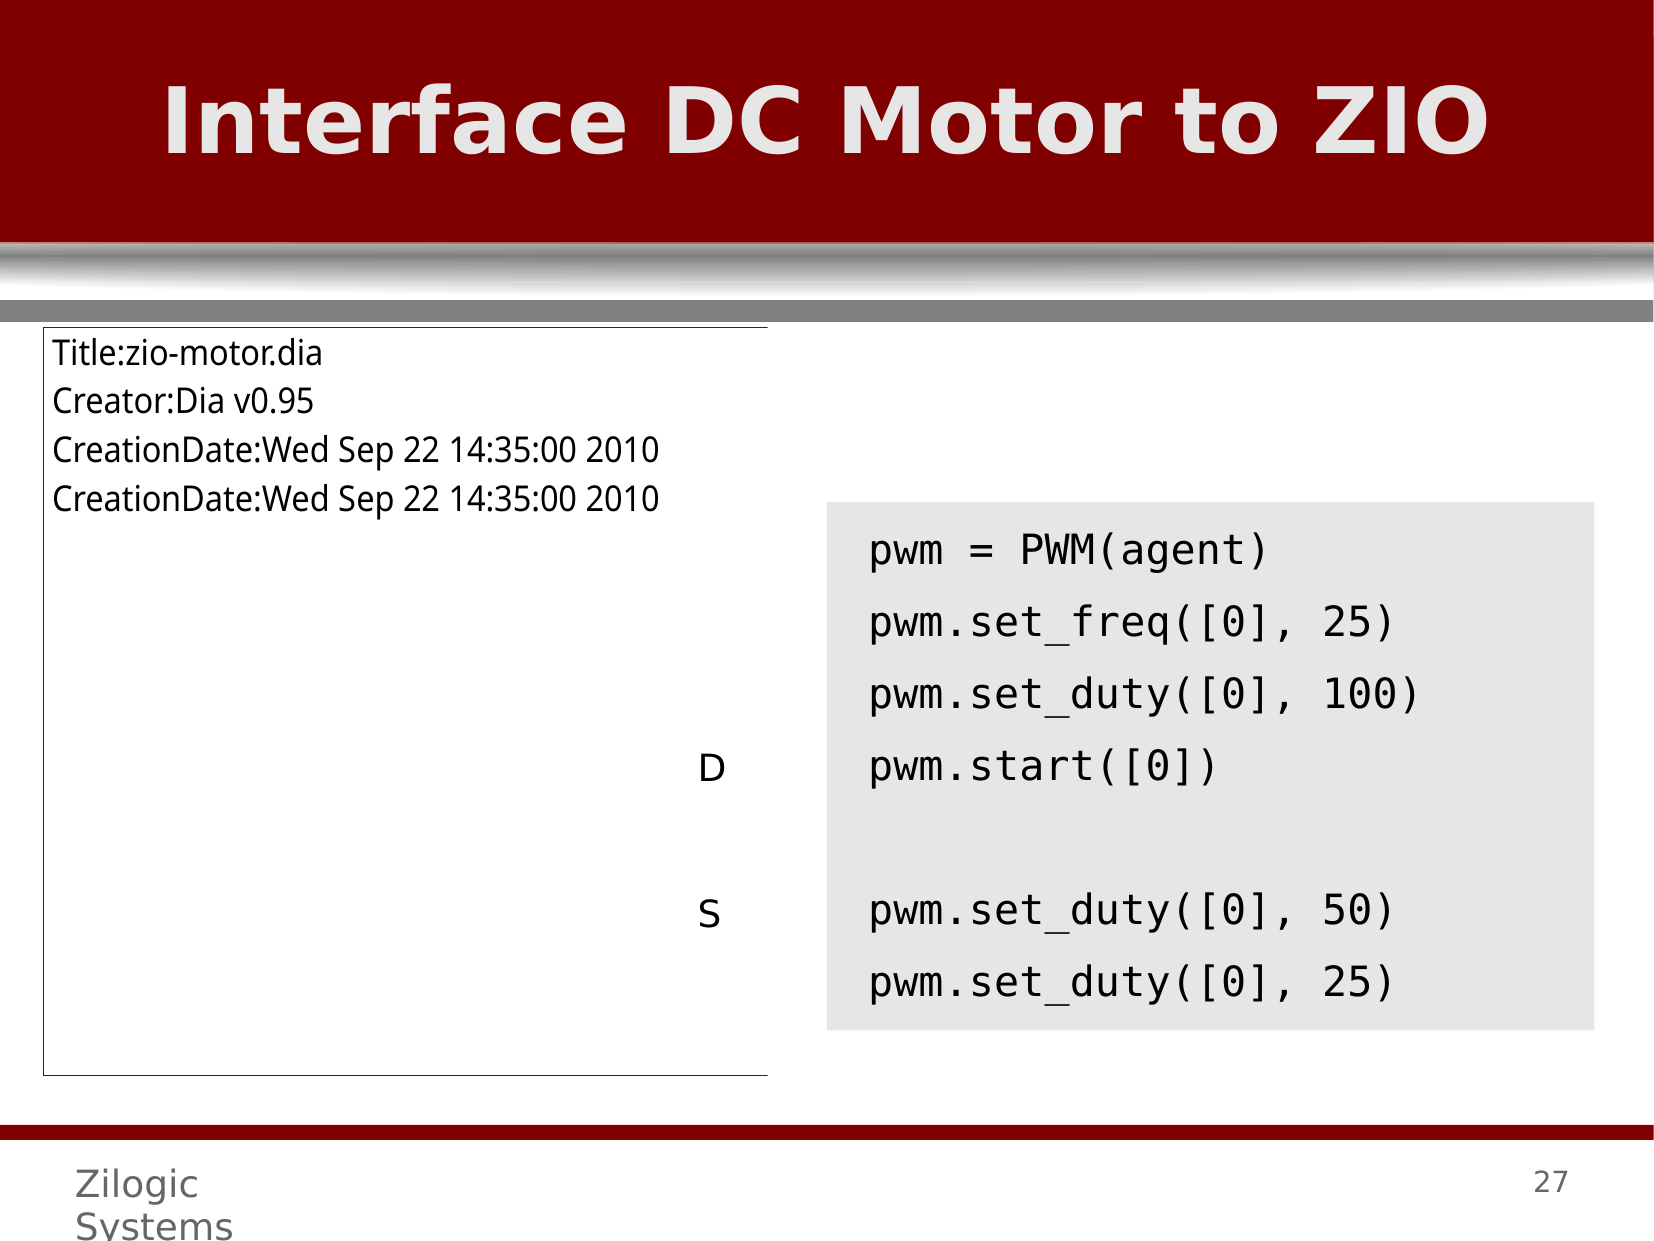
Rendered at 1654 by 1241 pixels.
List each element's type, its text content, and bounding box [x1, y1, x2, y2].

picture [41, 324, 768, 1076]
list pwm = PWM(agent) pwm.set_freq([0], 25) pwm.set_duty([0], 100) pwm.start([0]) pwm.set_duty([0], 50) pwm.set_duty([0], 25) [826, 501, 1595, 1031]
text_box D [683, 738, 739, 798]
text_box S [683, 885, 734, 945]
title Interface DC Motor to ZIO [82, 26, 1571, 218]
